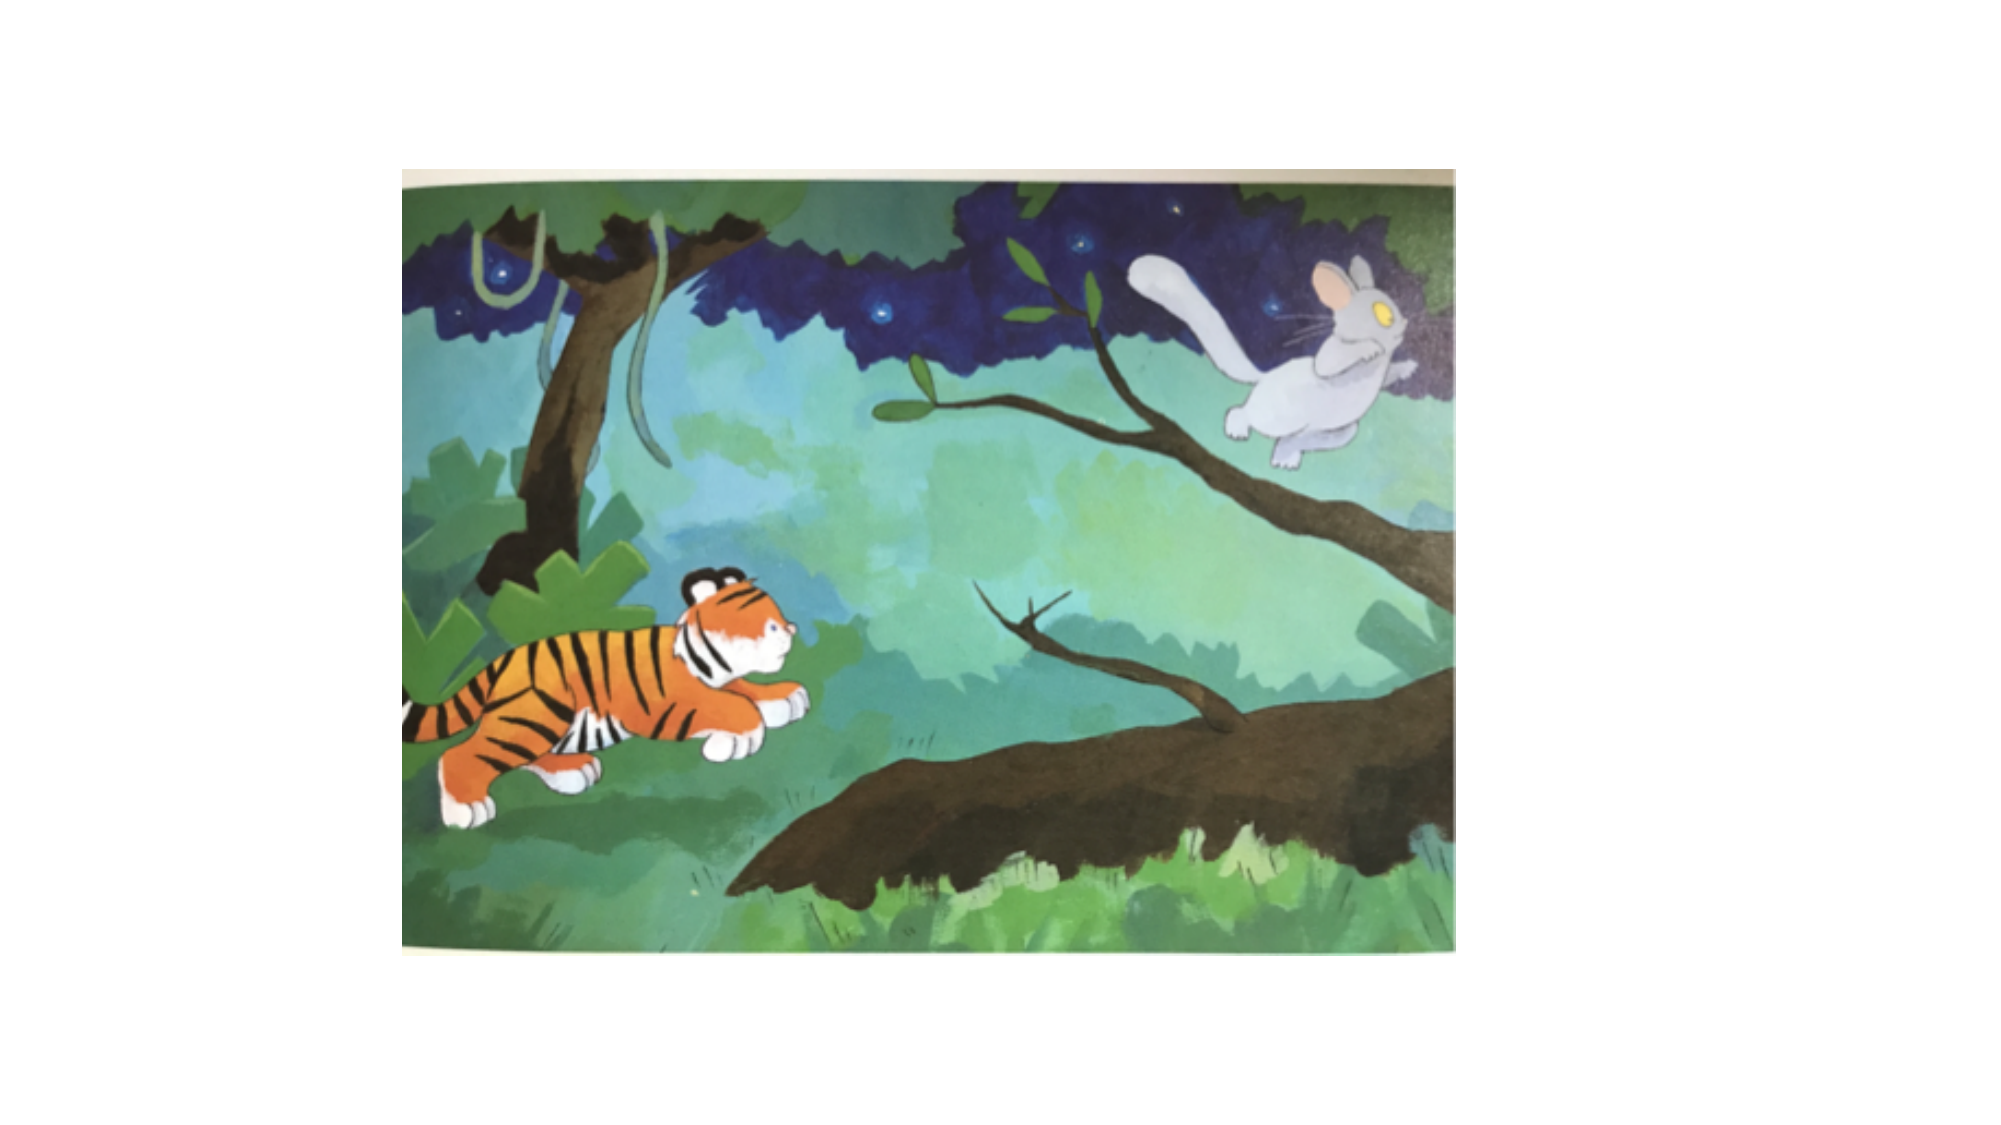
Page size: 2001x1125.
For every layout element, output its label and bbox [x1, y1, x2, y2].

picture [402, 169, 1456, 956]
